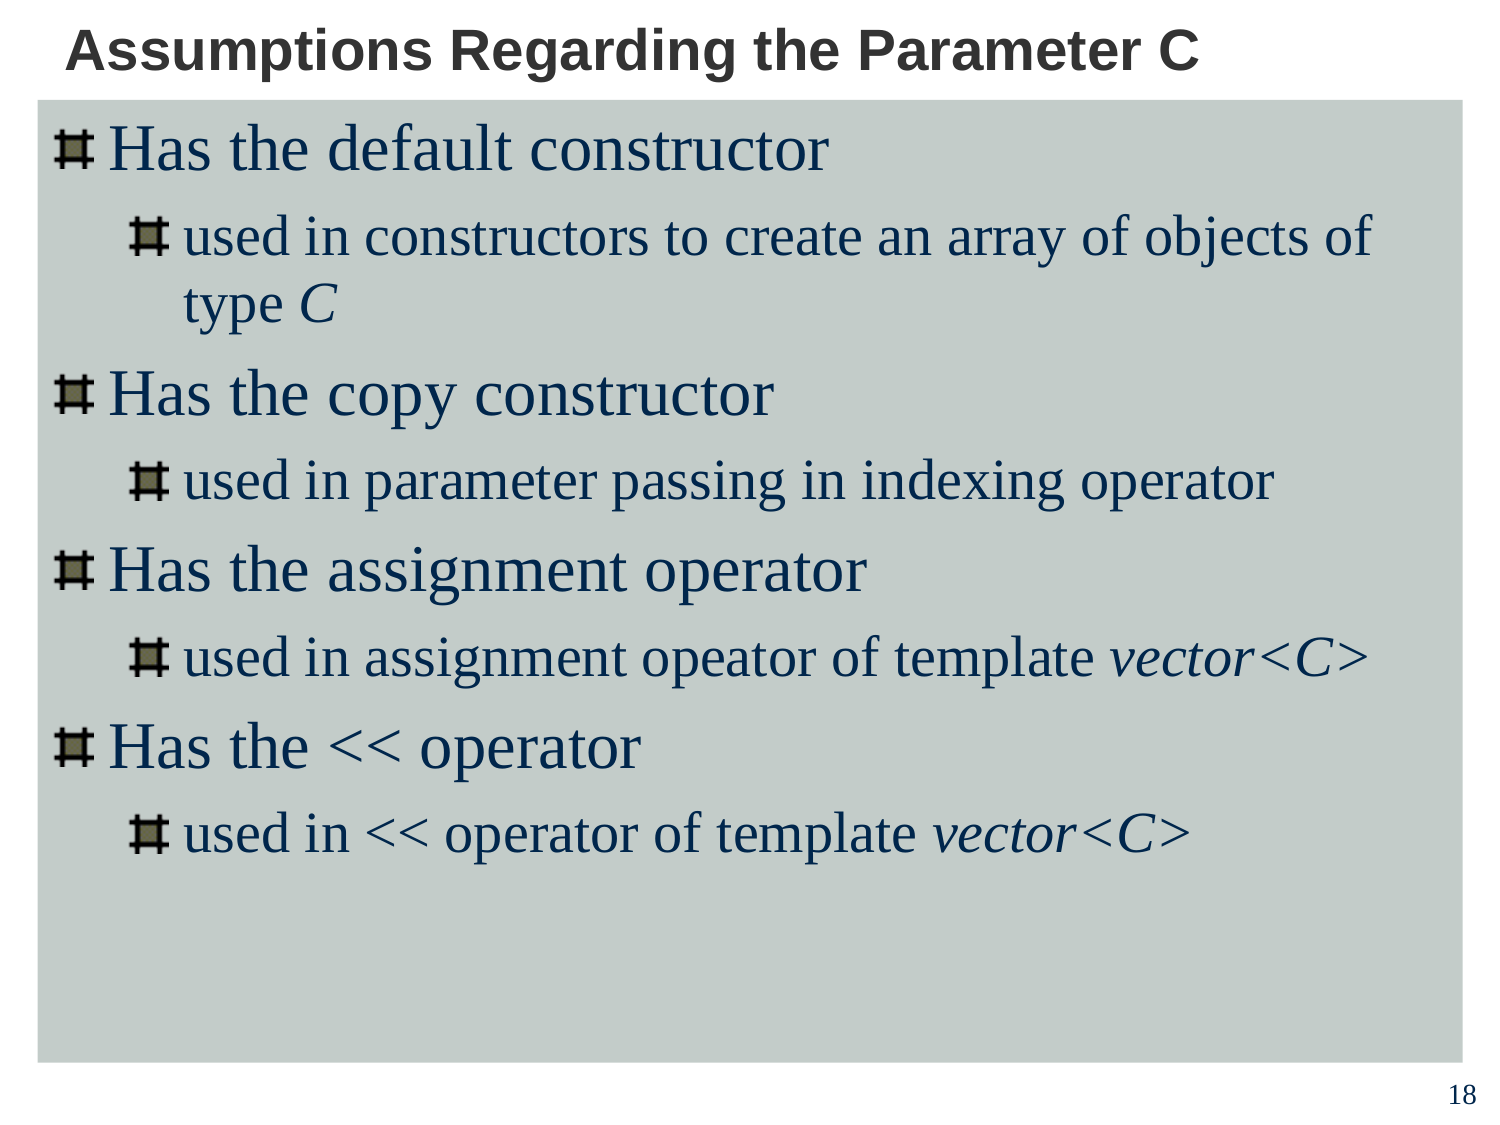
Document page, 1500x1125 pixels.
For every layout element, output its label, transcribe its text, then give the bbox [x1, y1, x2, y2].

title Assumptions Regarding the Parameter C [50, 0, 1450, 91]
list Has the default constructor used in constructors to create an array of objects of type C Has the copy constructor used in parameter passing in indexing operator Has the assignment operator used in assignment opeator of template vector<C> Has the << operator used in << operator of template vector<C> [37, 99, 1463, 1063]
